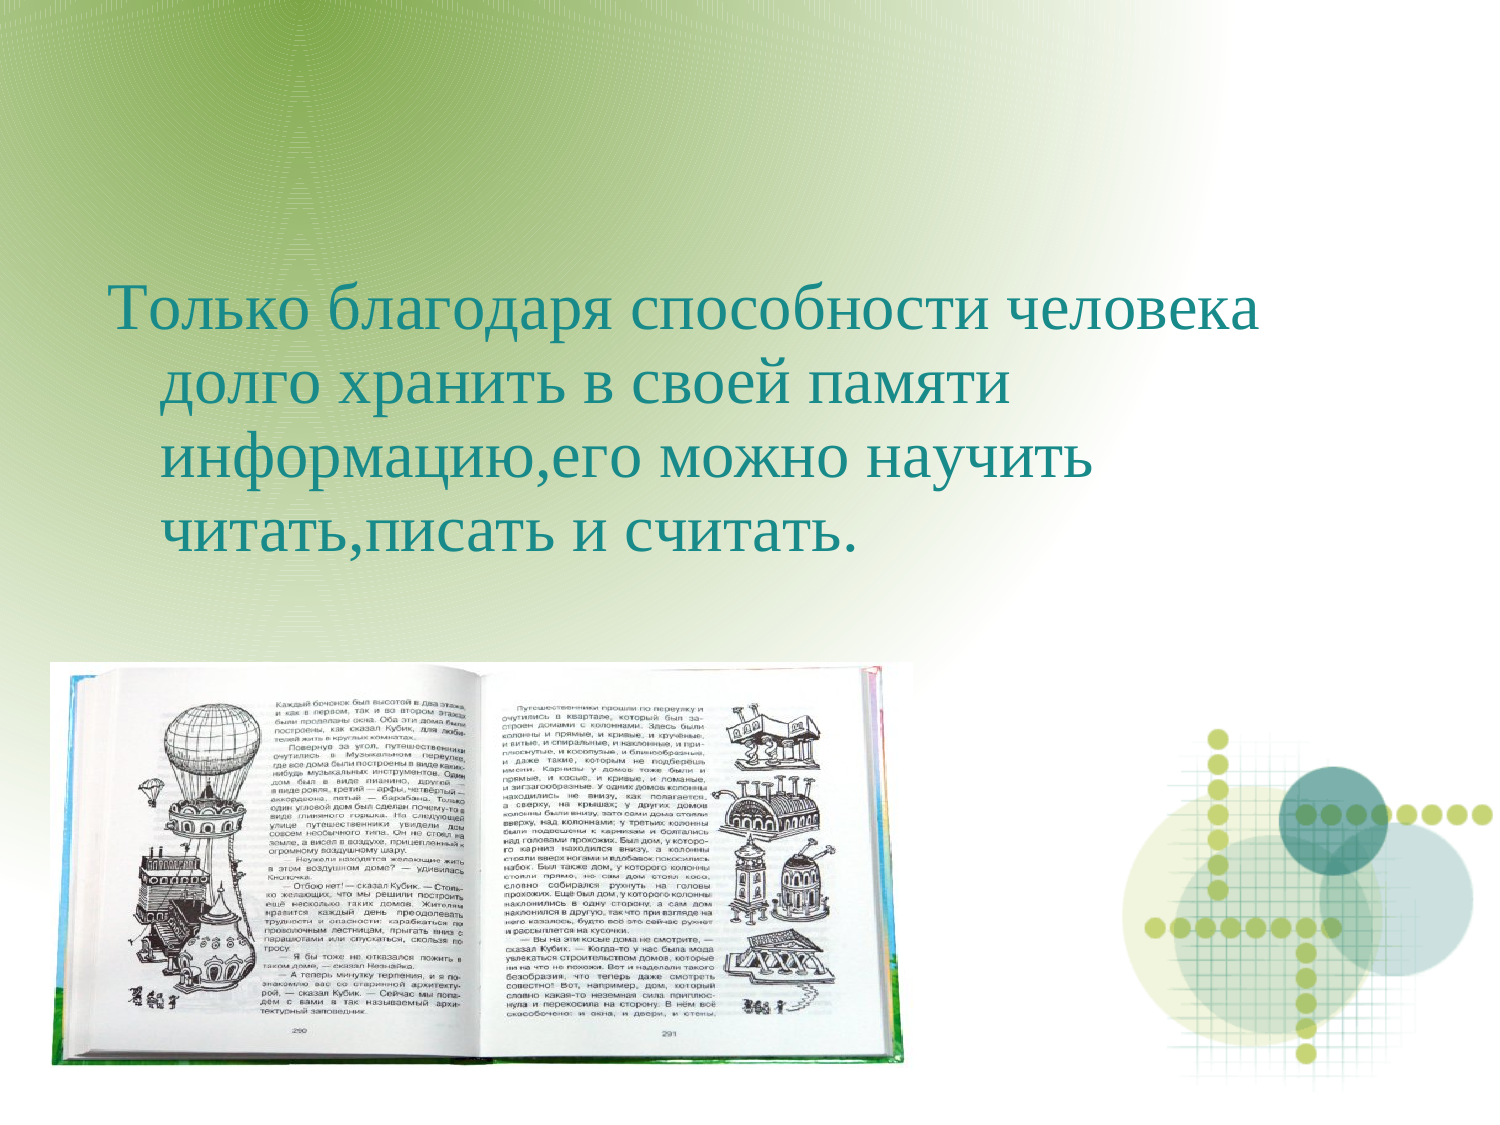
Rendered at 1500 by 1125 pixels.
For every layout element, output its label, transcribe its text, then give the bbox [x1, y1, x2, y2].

title [75, 20, 1426, 258]
picture [50, 662, 913, 1075]
list Только благодаря способности человека долго хранить в своей памяти информацию,его можно научить читать,писать и считать. [75, 262, 1426, 1001]
picture [1110, 718, 1500, 1098]
